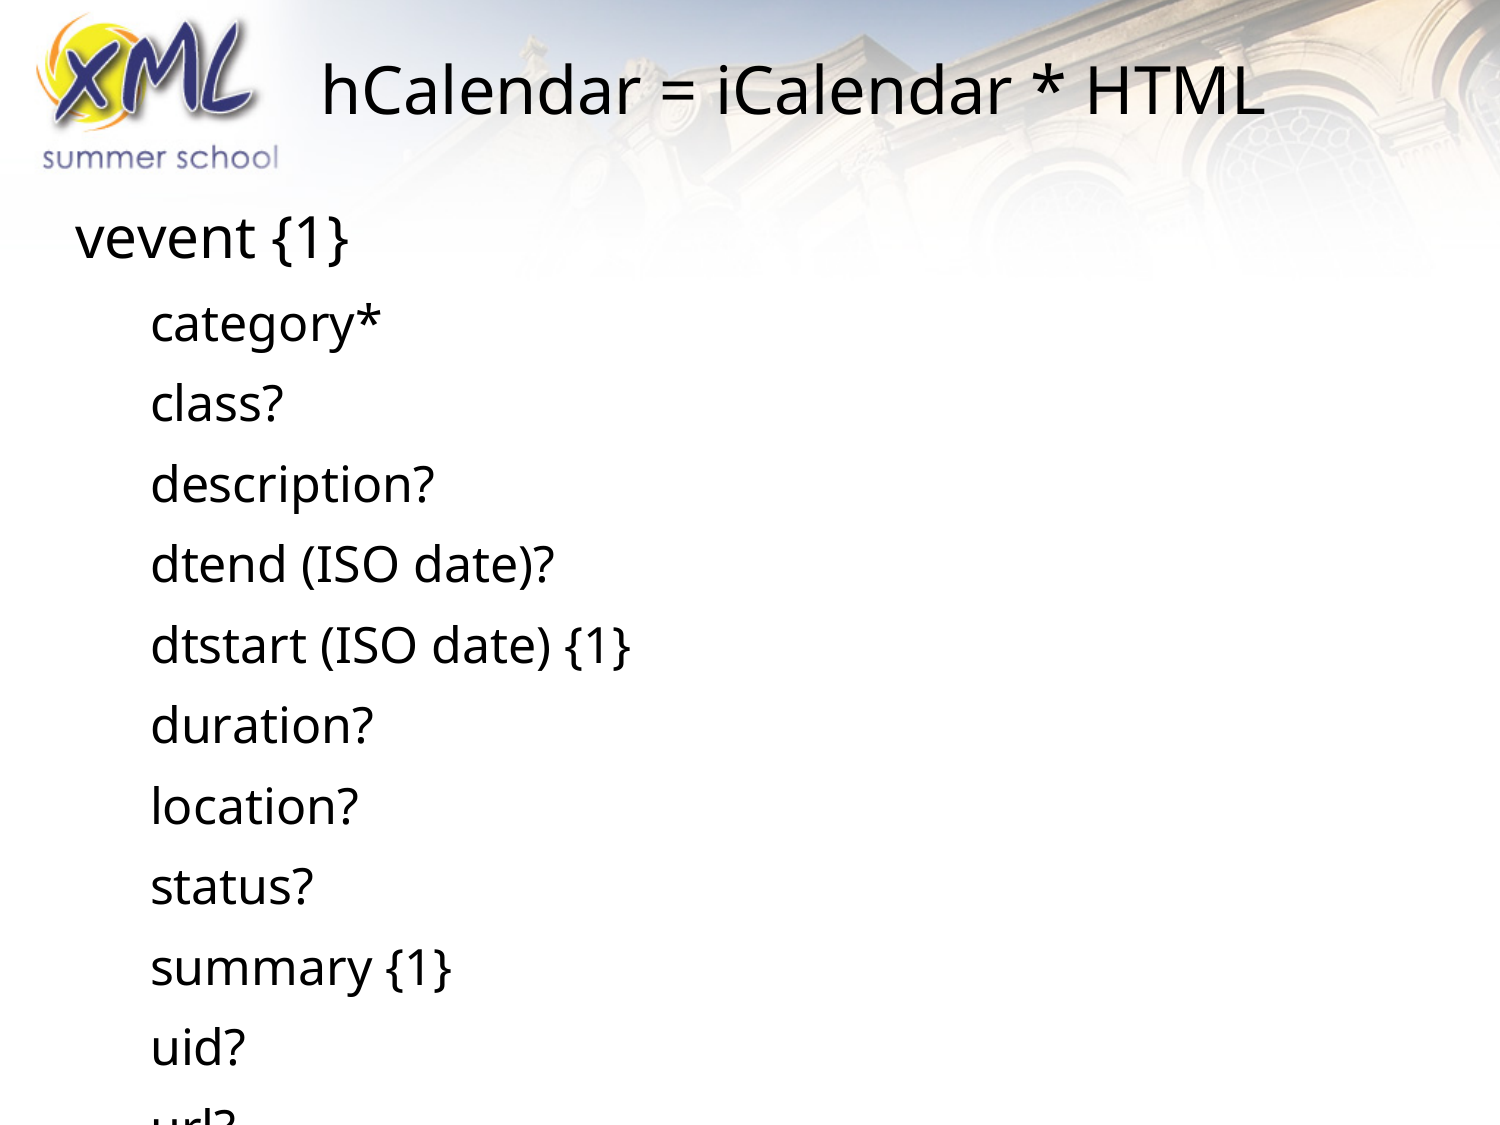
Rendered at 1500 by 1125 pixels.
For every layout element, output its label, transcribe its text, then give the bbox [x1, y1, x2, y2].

picture [0, 0, 1500, 1125]
picture [210, 1111, 230, 1125]
title hCalendar = iCalendar * HTML [281, 8, 1306, 170]
list vevent {1} category* class? description? dtend (ISO date)? dtstart (ISO date) {1} duration? location? status? summary {1} uid? url? last-modified? [75, 195, 1426, 1111]
